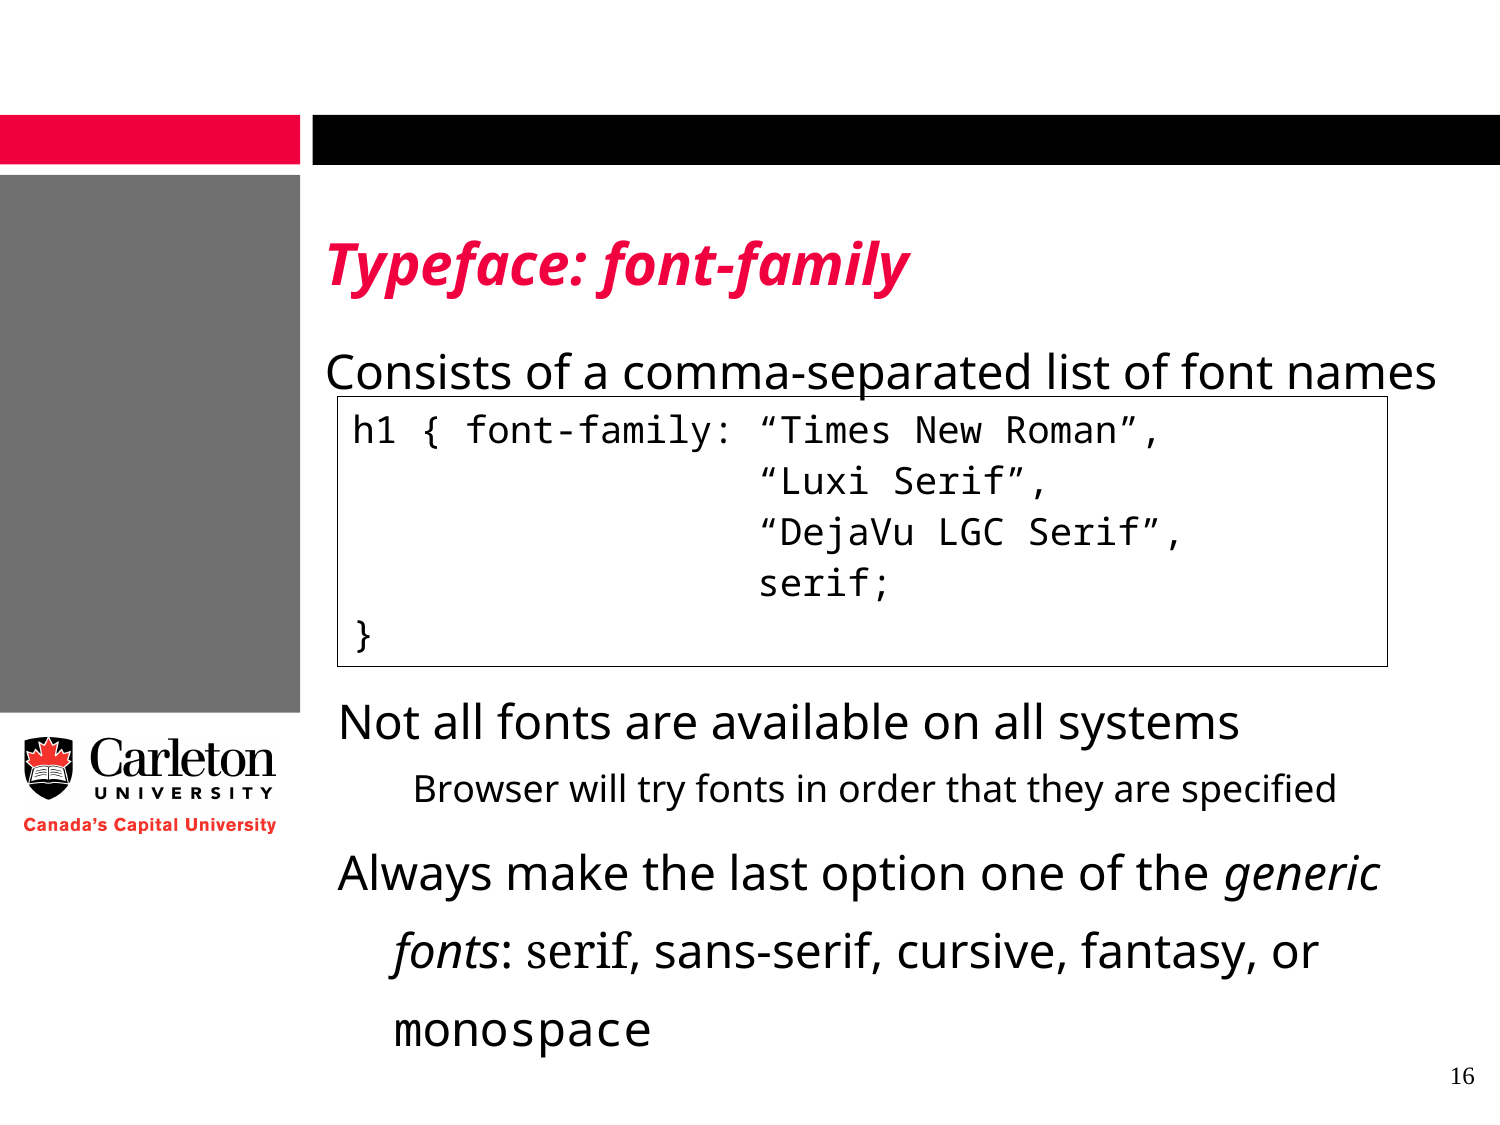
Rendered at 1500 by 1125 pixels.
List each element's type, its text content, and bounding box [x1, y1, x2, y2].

picture [24, 737, 276, 834]
text_box h1 { font-family: “Times New Roman”, “Luxi Serif”, “DejaVu LGC Serif”, serif; } [337, 396, 1388, 638]
list Not all fonts are available on all systems Browser will try fonts in order that they are specified Always make the last option one of the generic fonts: serif, sans-serif, cursive, fantasy, or monospace [337, 675, 1463, 1026]
list Consists of a comma-separated list of font names [324, 324, 1450, 413]
title Typeface: font-family [324, 194, 1450, 324]
